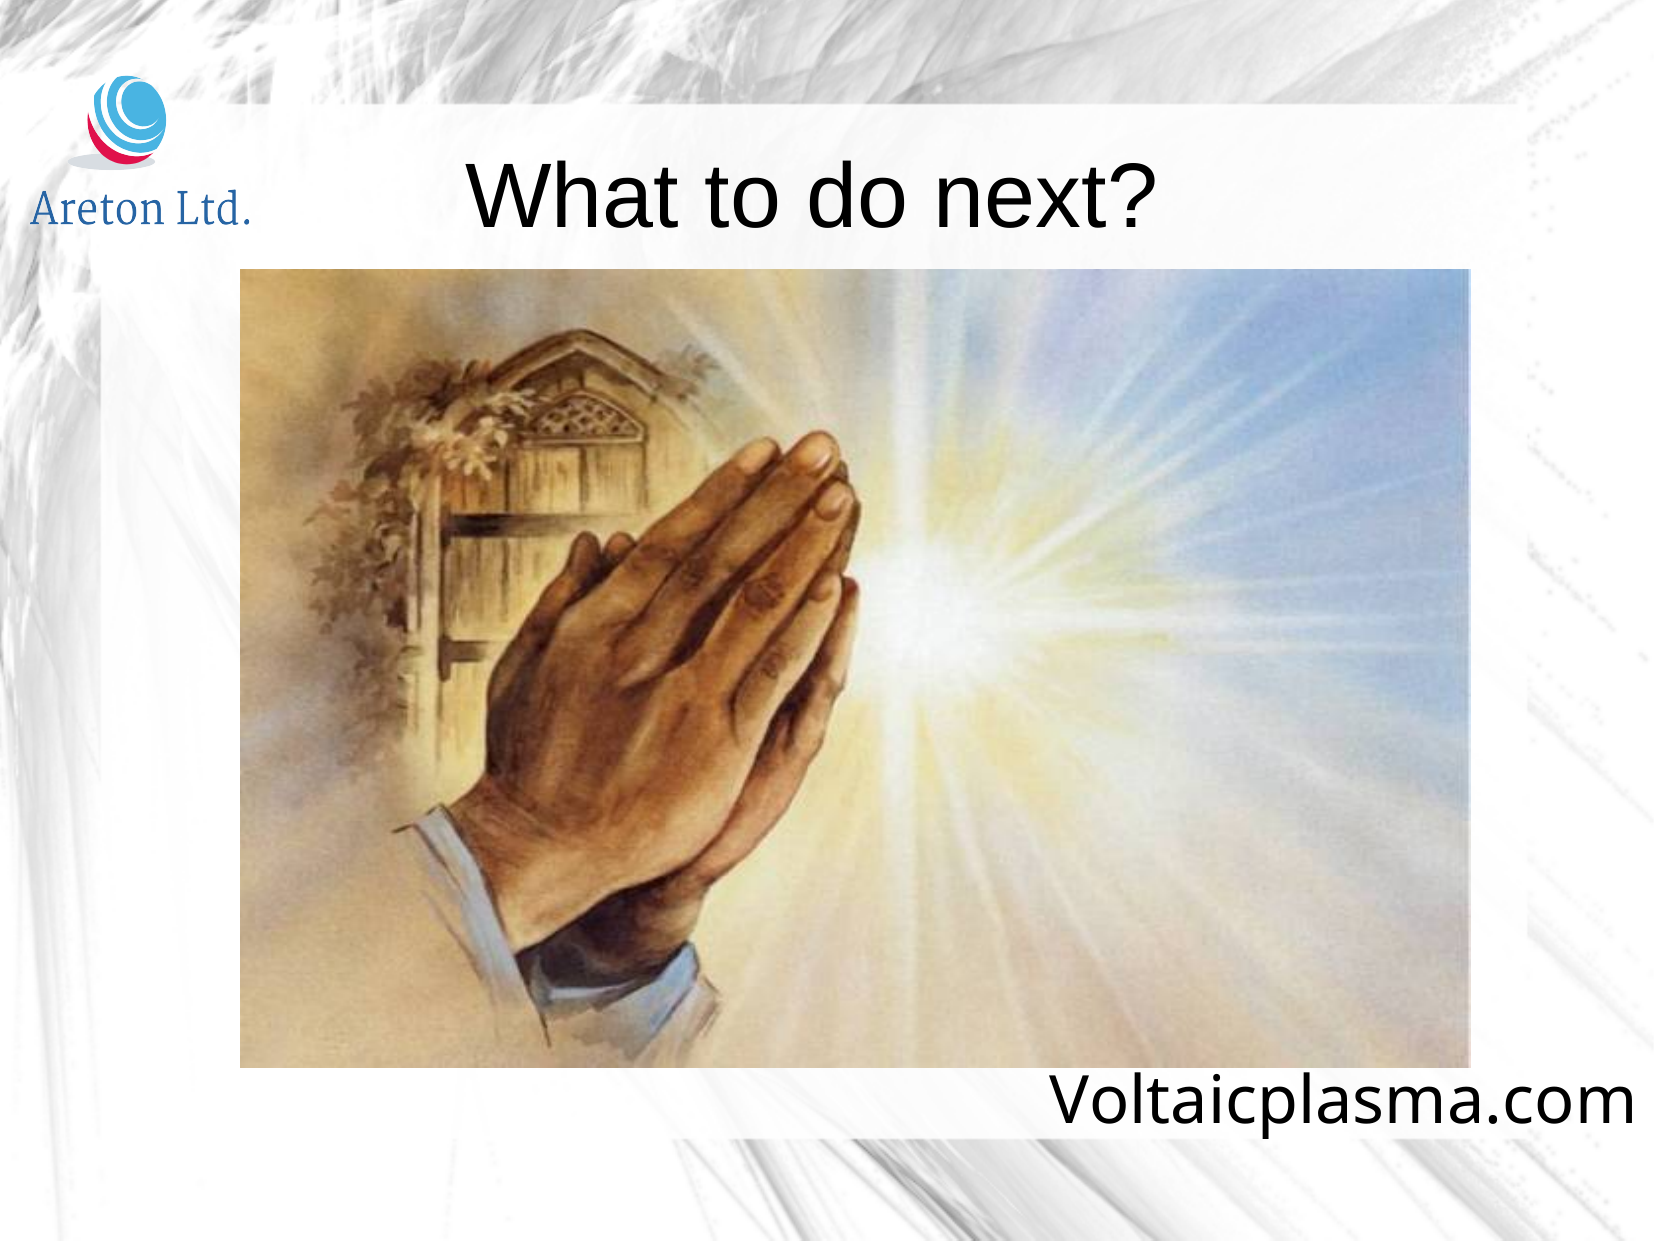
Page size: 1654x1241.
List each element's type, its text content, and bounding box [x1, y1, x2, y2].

title What to do next? [316, 112, 1506, 281]
picture [0, 0, 1654, 1241]
text_box Voltaicplasma.com [617, 784, 1654, 1241]
